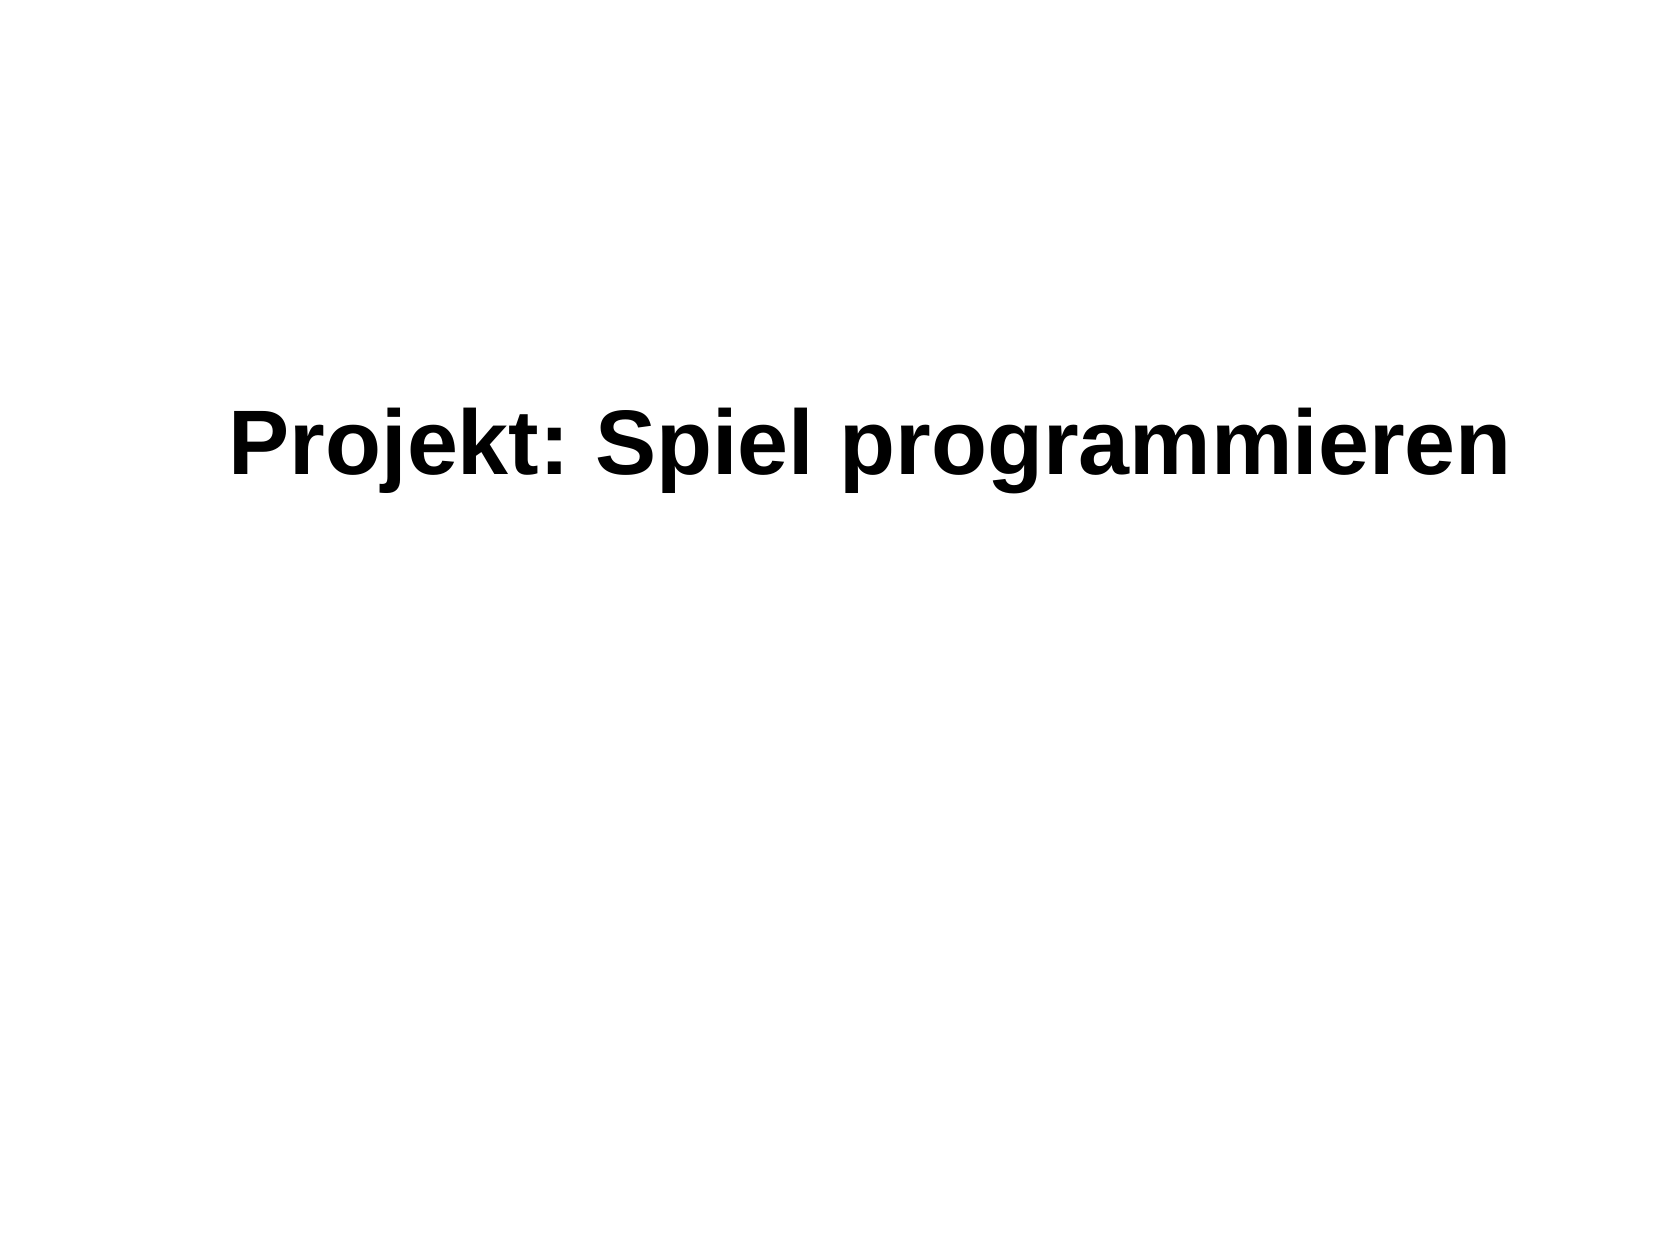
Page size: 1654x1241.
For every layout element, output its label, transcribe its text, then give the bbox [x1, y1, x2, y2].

text_box Projekt: Spiel programmieren [147, 383, 1595, 502]
